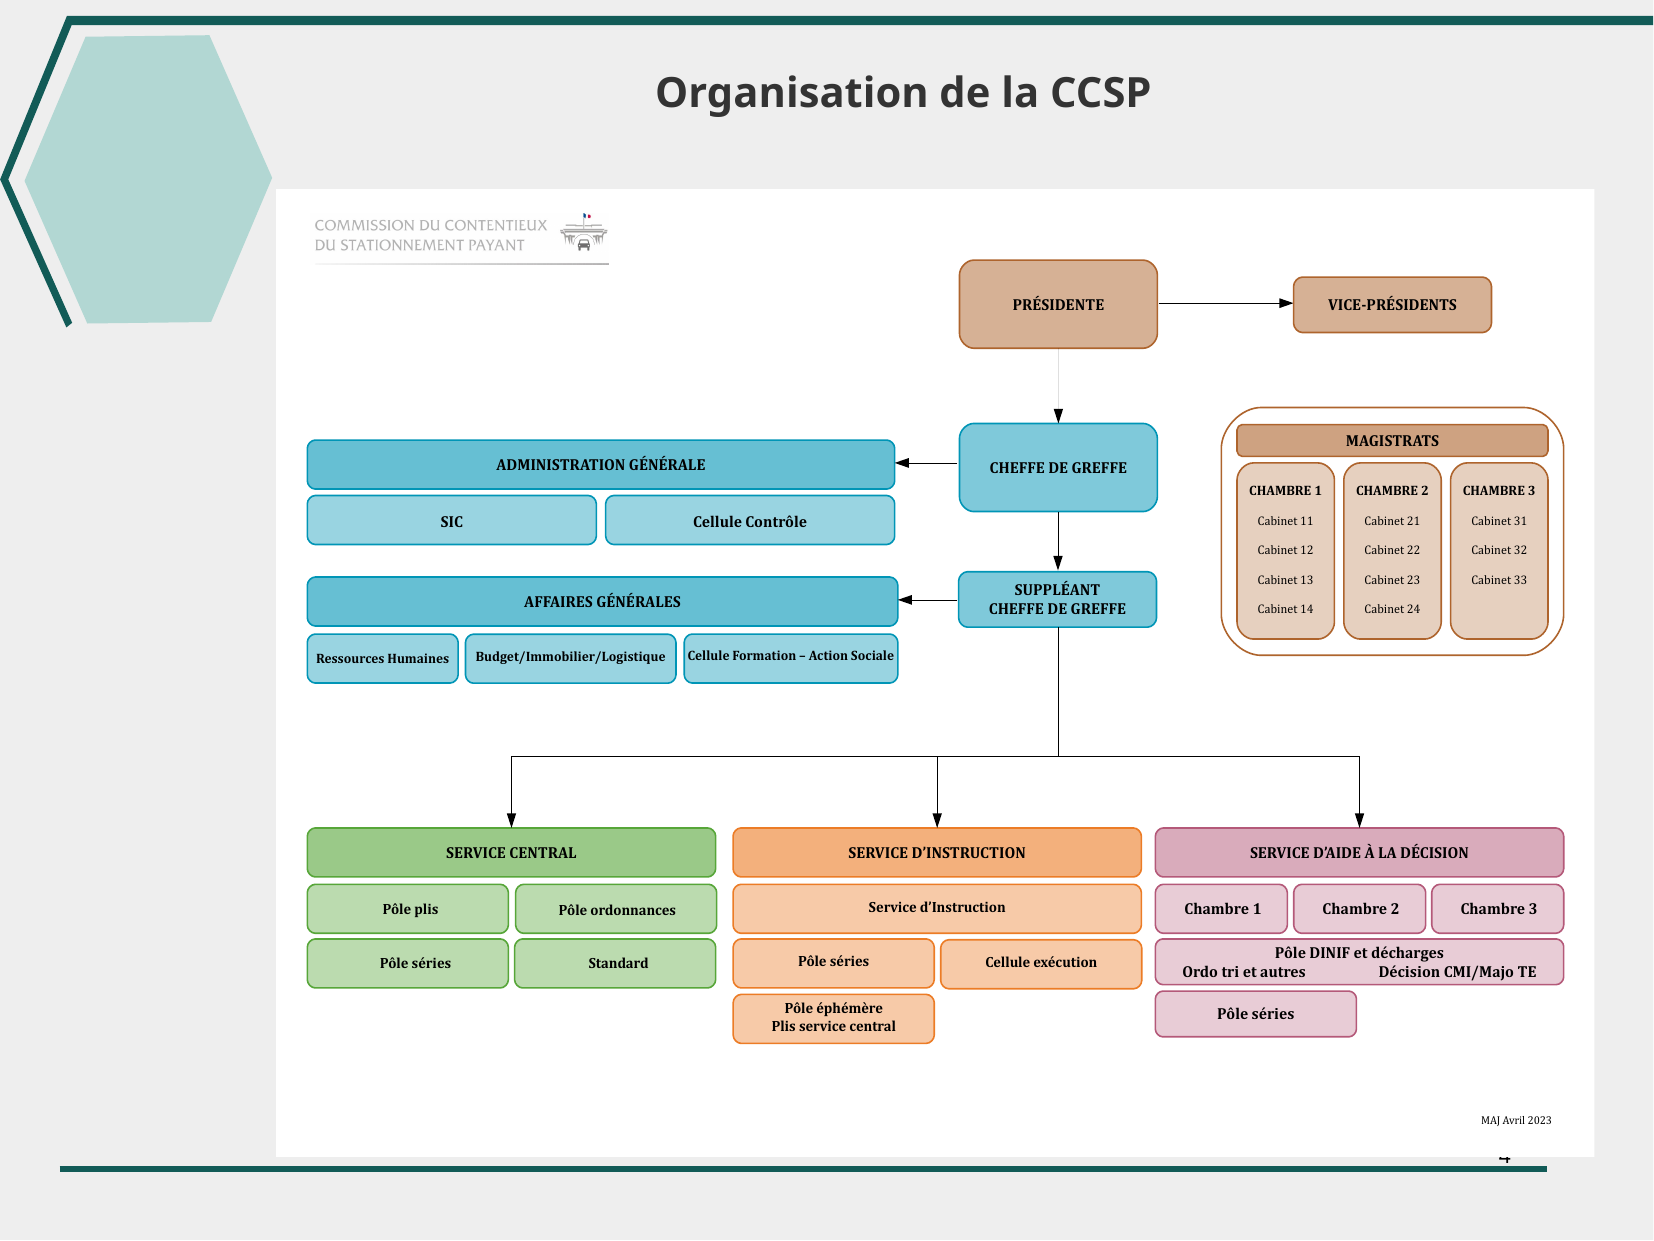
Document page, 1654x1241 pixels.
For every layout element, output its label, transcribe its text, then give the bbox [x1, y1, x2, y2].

title Organisation de la CCSP [271, 25, 1536, 158]
picture [275, 188, 1595, 1158]
